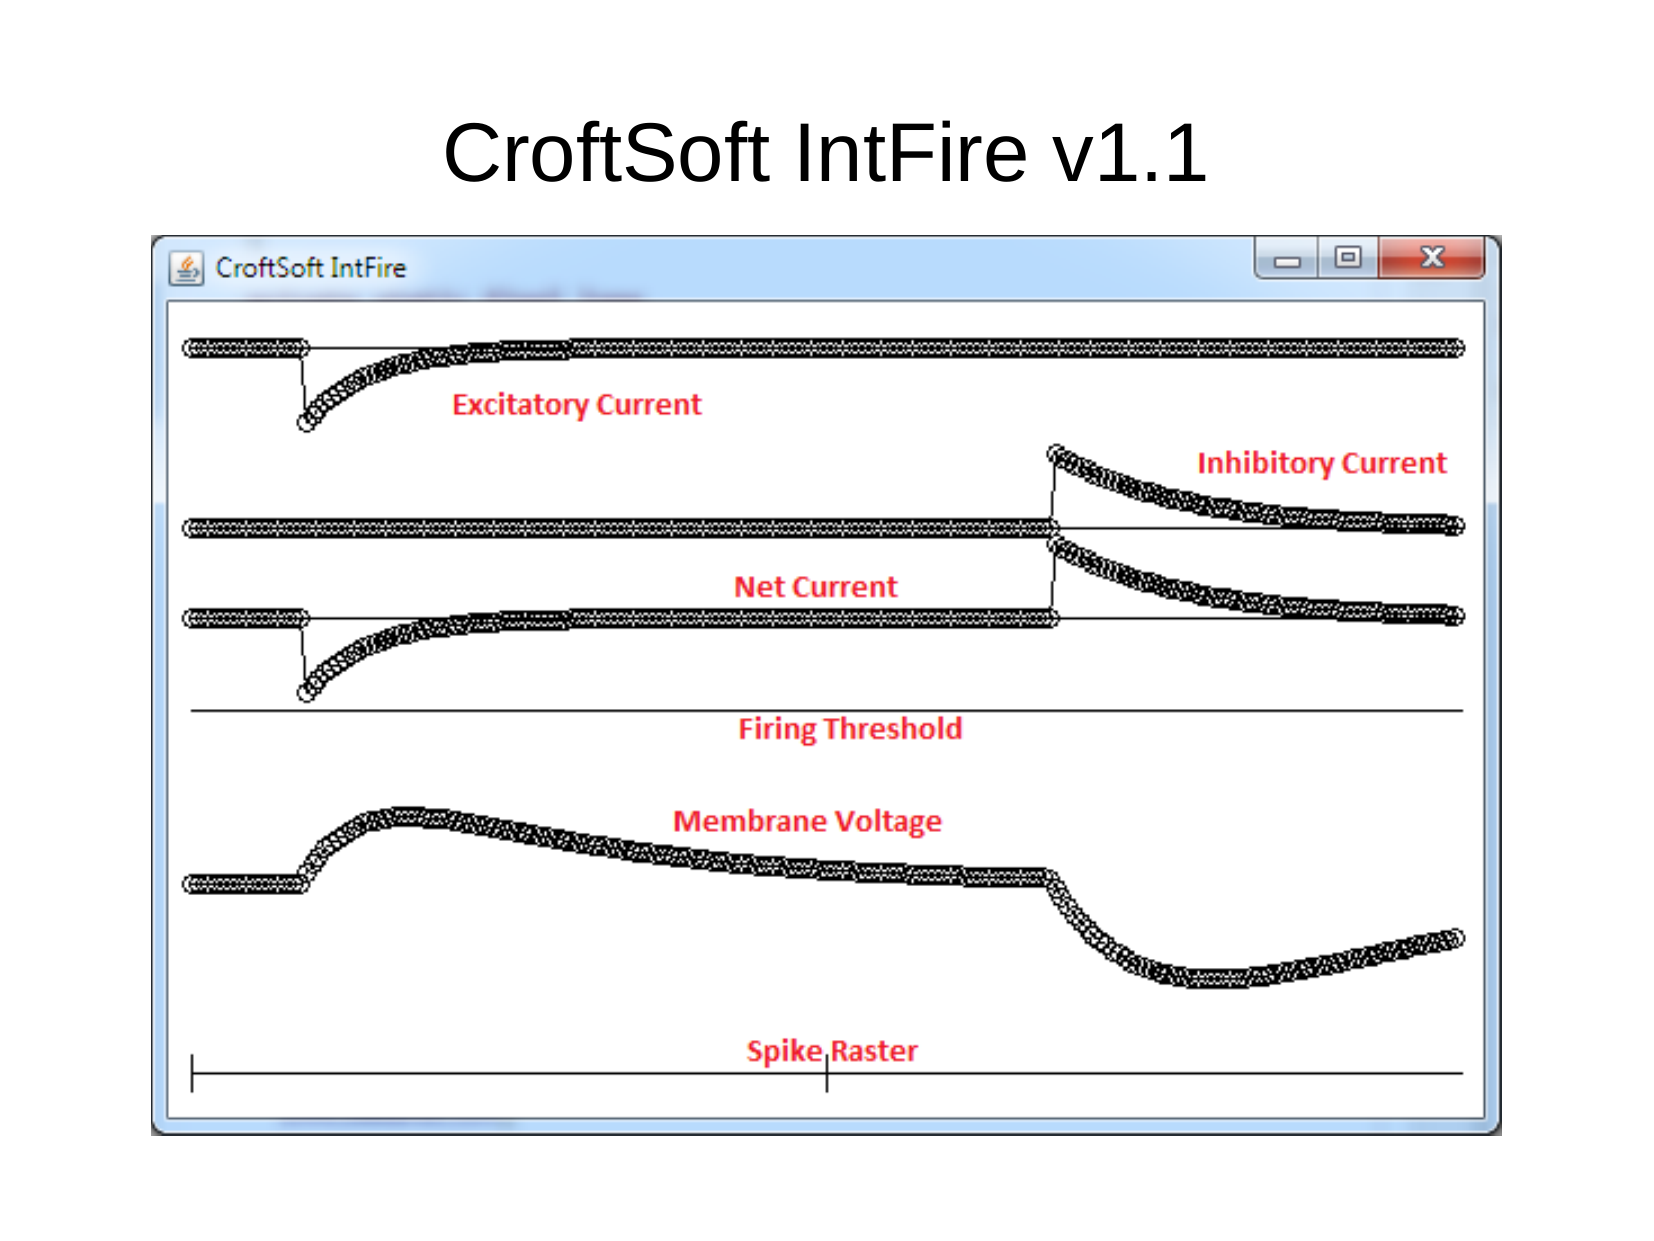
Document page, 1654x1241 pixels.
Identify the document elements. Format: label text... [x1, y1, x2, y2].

picture [151, 235, 1502, 1136]
title CroftSoft IntFire v1.1 [82, 49, 1571, 257]
